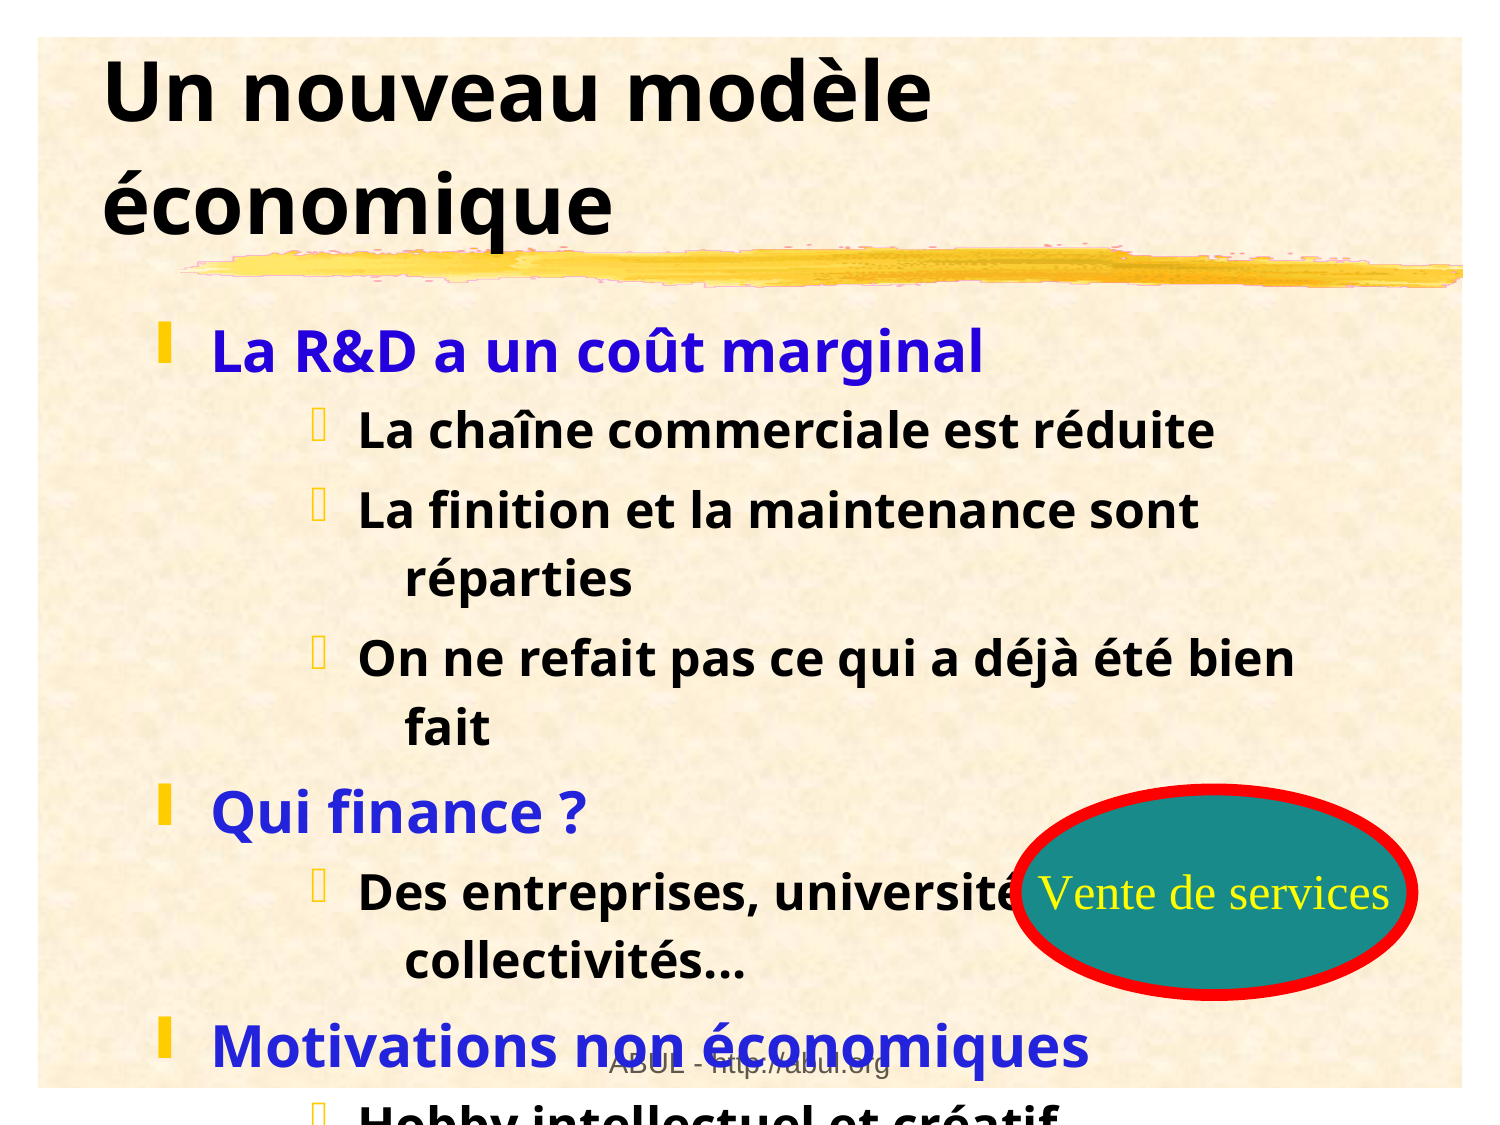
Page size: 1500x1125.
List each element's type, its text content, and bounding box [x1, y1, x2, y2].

list La R&D a un coût marginal La chaîne commerciale est réduite La finition et la maintenance sont réparties On ne refait pas ce qui a déjà été bien fait Qui finance ? Des entreprises, universités, collectivités... Motivations non économiques Hobby intellectuel et créatif Altruisme, humanisme, ... Reconnaissance par ses pairs [121, 309, 1396, 1014]
text_box Vente de services [1015, 789, 1413, 996]
title Un nouveau modèle économique [101, 39, 1463, 253]
picture [37, 37, 1463, 1088]
